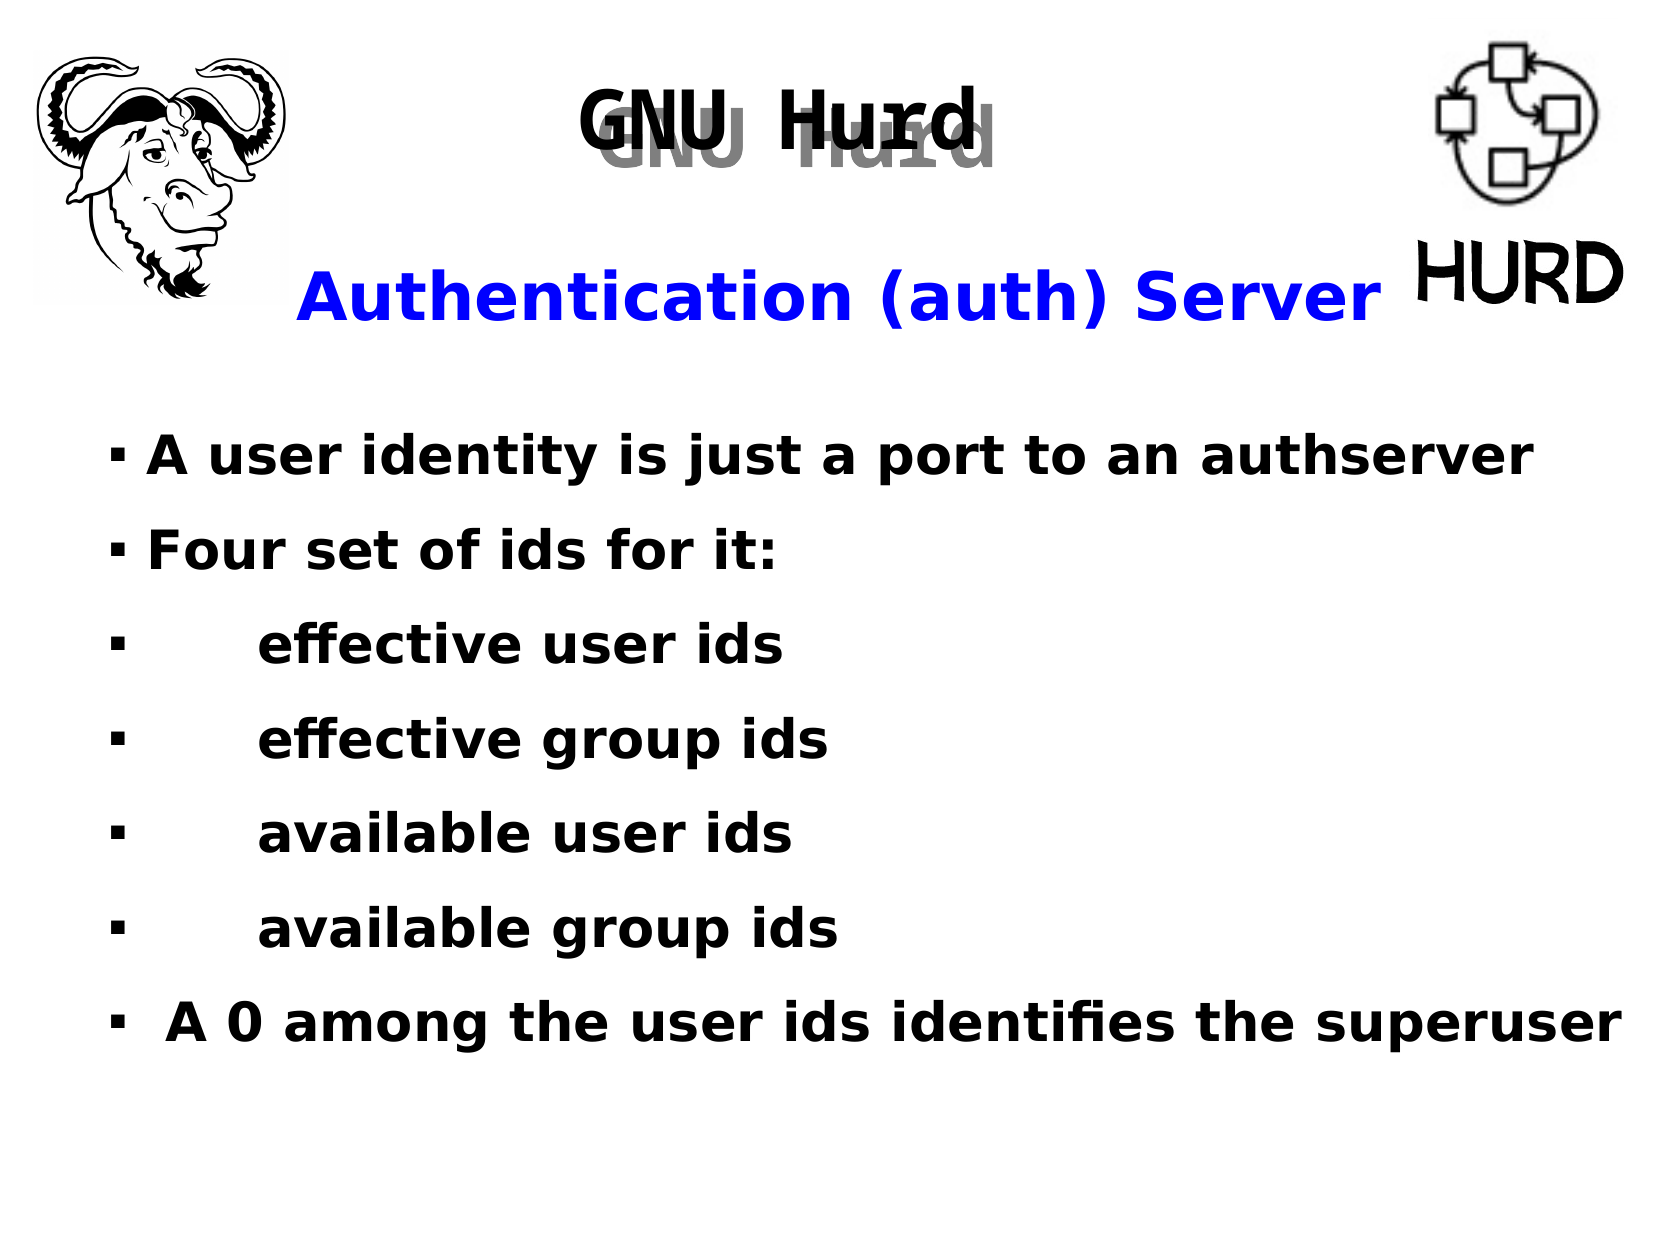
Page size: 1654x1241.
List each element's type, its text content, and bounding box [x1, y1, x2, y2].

text_box GNU Hurd [578, 60, 1028, 158]
picture [1428, 17, 1618, 224]
text_box Authentication (auth) Server [295, 219, 1402, 321]
text_box A user identity is just a port to an authserver Four set of ids for it: effective user ids effective group ids available user ids available group ids A 0 among the user ids identifies the superuser [40, 393, 1654, 1024]
picture [1409, 238, 1628, 309]
picture [33, 50, 289, 305]
